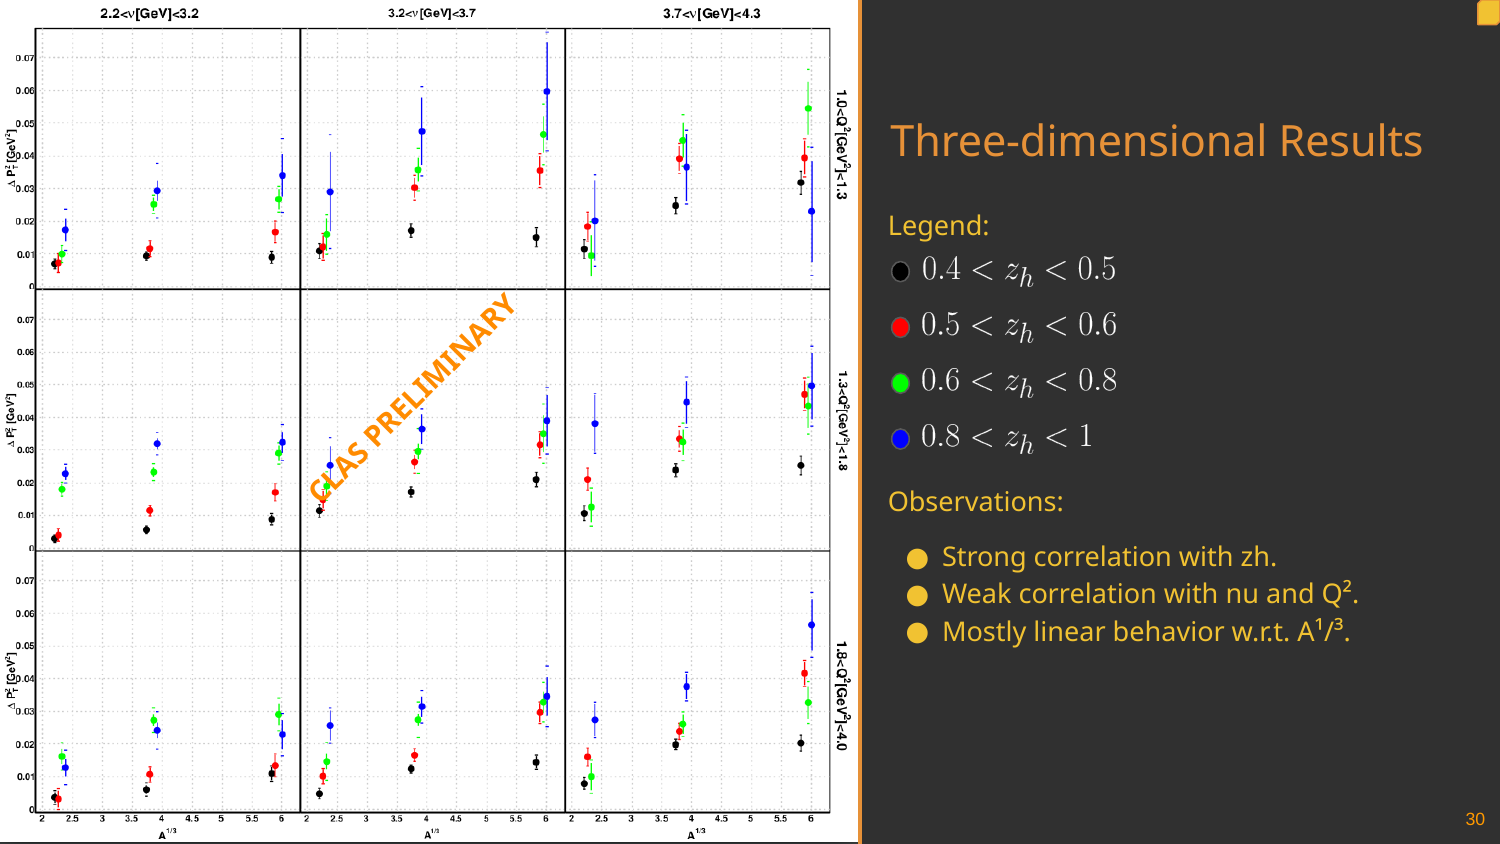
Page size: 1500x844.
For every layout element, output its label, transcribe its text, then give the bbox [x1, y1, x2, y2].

text_box [891, 373, 910, 394]
picture [923, 256, 1115, 287]
text_box [891, 428, 910, 450]
picture [922, 312, 1116, 343]
text_box [891, 261, 910, 282]
picture [922, 368, 1116, 398]
picture [0, 0, 858, 844]
text_box Legend: Observations: Strong correlation with zh. Weak correlation with nu and Q². Mostly linear behavior w.r.t. A¹/³. [873, 189, 1449, 667]
picture [922, 424, 1091, 454]
text_box CLAS PRELIMINARY [61, 47, 811, 796]
slide_number <number> [1437, 792, 1500, 844]
text_box Three-dimensional Results [869, 98, 1446, 193]
text_box [891, 317, 910, 338]
